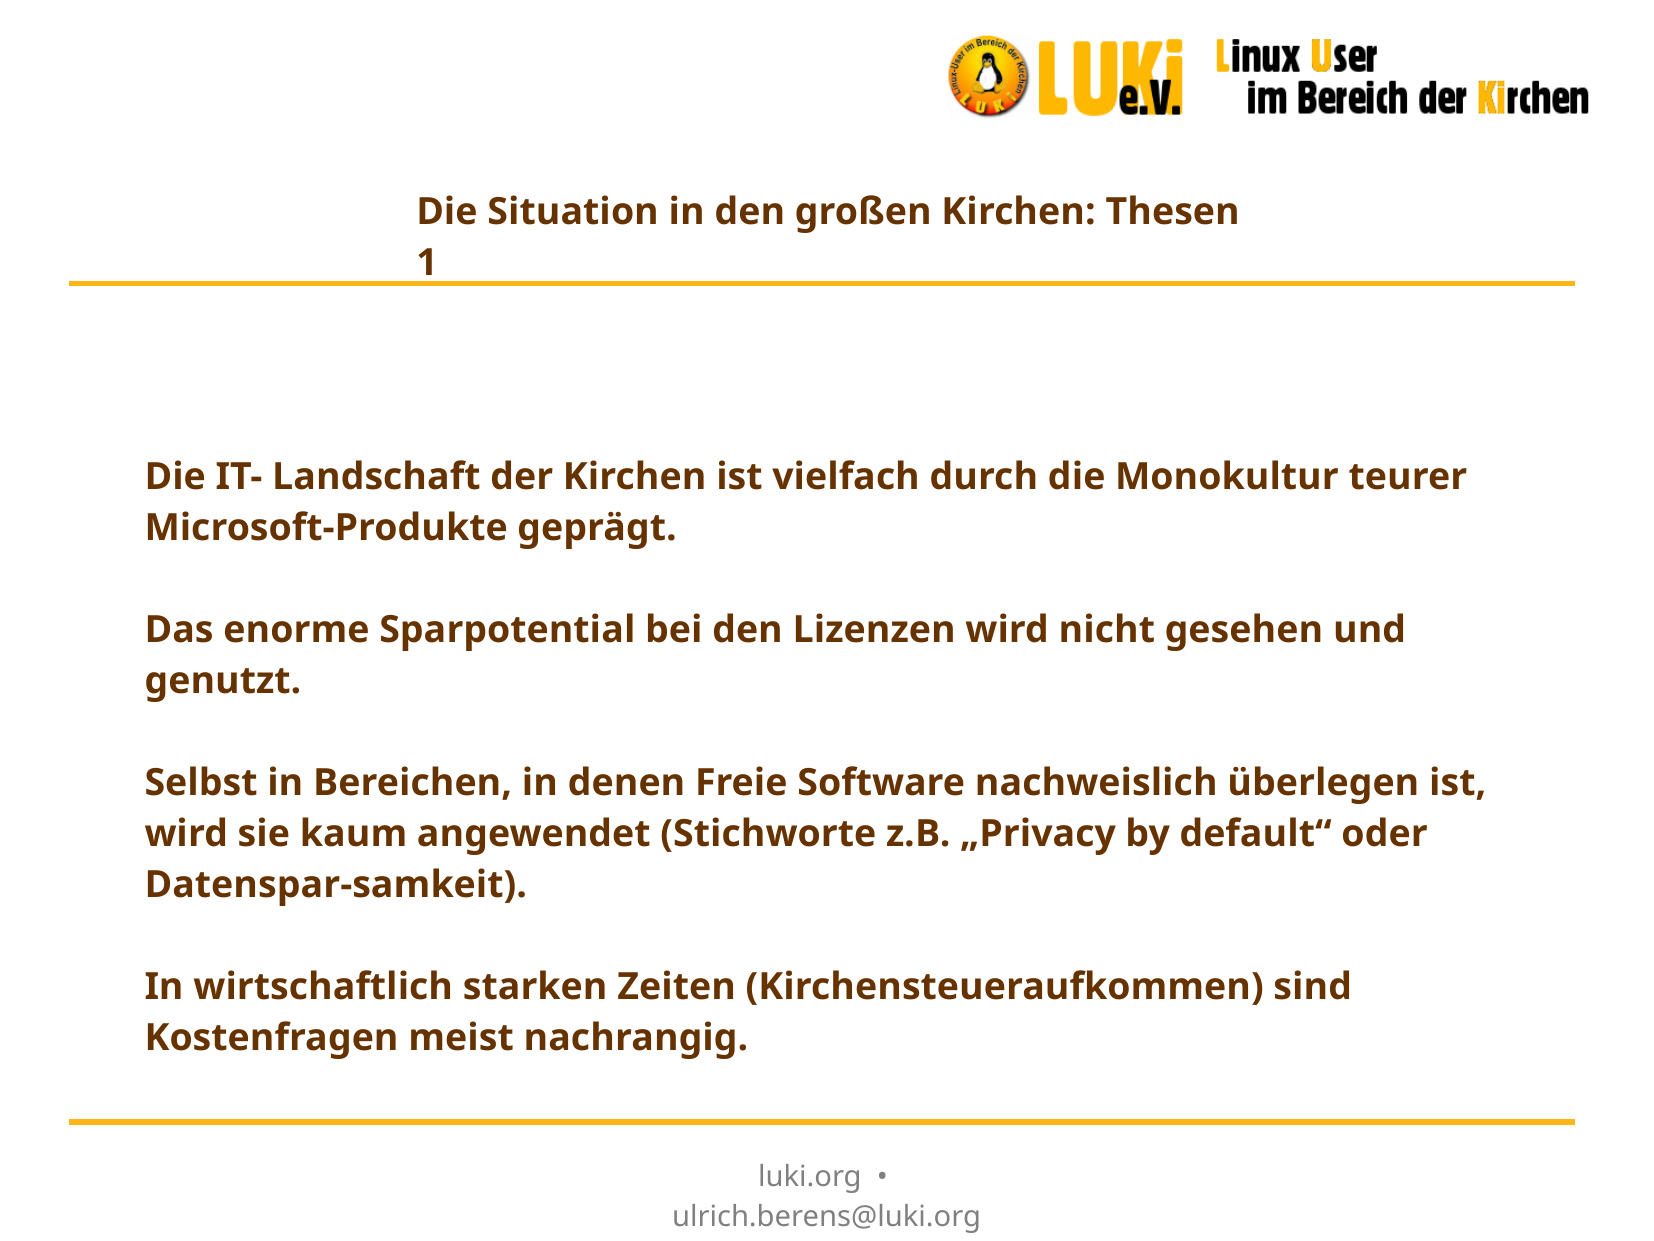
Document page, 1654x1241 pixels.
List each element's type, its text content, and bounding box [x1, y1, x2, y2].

text_box Die IT- Landschaft der Kirchen ist vielfach durch die Monokultur teurer Microsoft-Produkte geprägt. Das enorme Sparpotential bei den Lizenzen wird nicht gesehen und genutzt. Selbst in Bereichen, in denen Freie Software nachweislich überlegen ist, wird sie kaum angewendet (Stichworte z.B. „Privacy by default“ oder Datenspar-samkeit). In wirtschaftlich starken Zeiten (Kirchensteueraufkommen) sind Kostenfragen meist nachrangig. [129, 441, 1565, 1029]
text_box Die Situation in den großen Kirchen: Thesen 1 [401, 177, 1270, 236]
picture [944, 29, 1595, 126]
text_box luki.org • ulrich.berens@luki.org [590, 1144, 1063, 1201]
